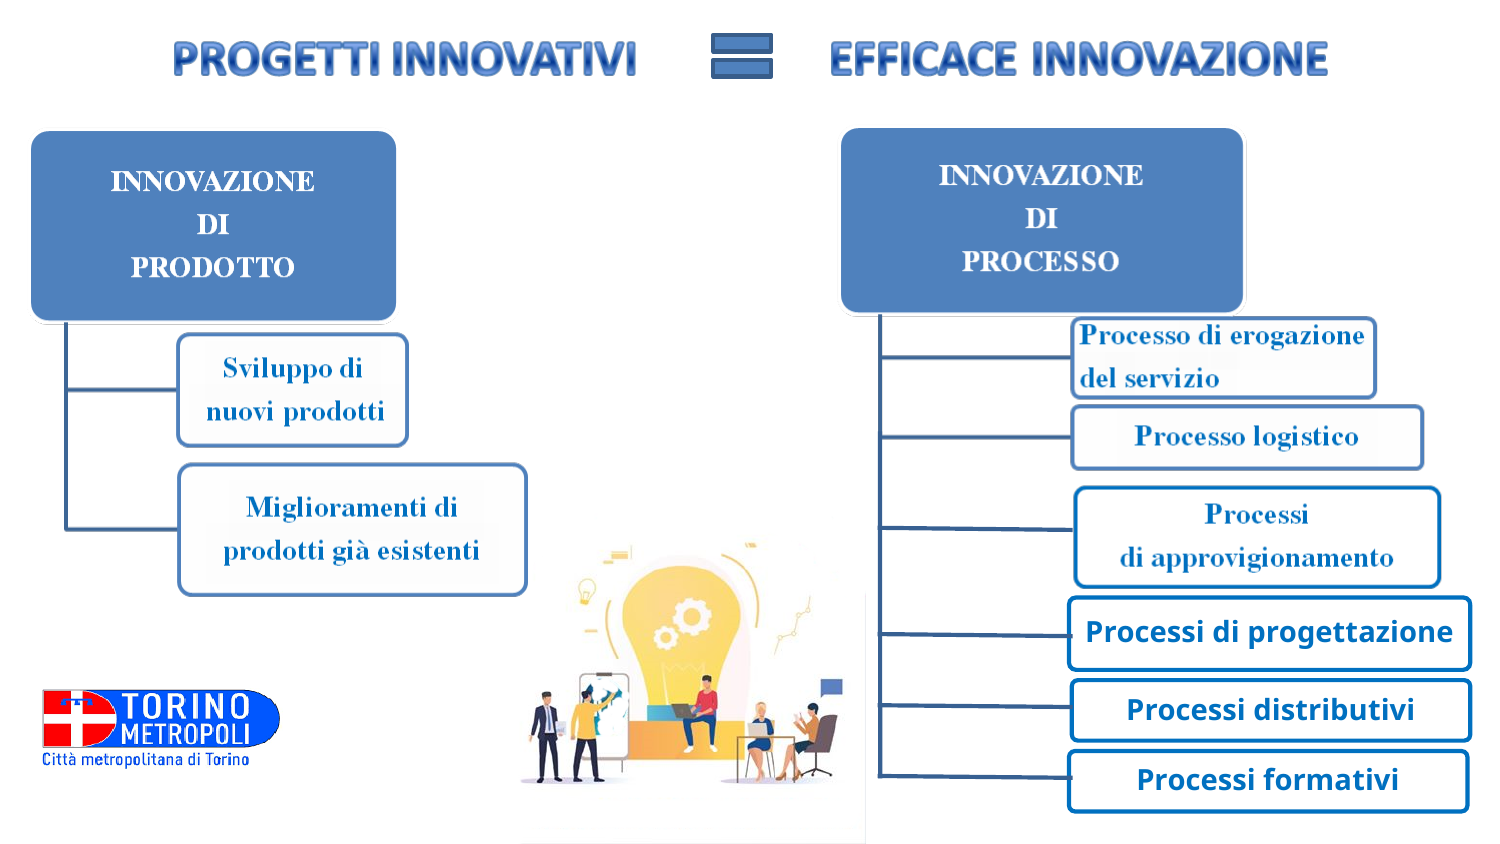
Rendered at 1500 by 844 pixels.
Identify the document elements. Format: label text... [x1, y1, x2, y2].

text_box Processi formativi [1070, 752, 1466, 810]
text_box [713, 59, 772, 77]
picture [141, 11, 1390, 97]
text_box [1071, 753, 1468, 812]
text_box [713, 34, 772, 52]
text_box [1071, 680, 1471, 739]
text_box Processi di progettazione [1070, 599, 1469, 668]
text_box Processi distributivi [1073, 682, 1469, 740]
picture [26, 109, 1500, 844]
